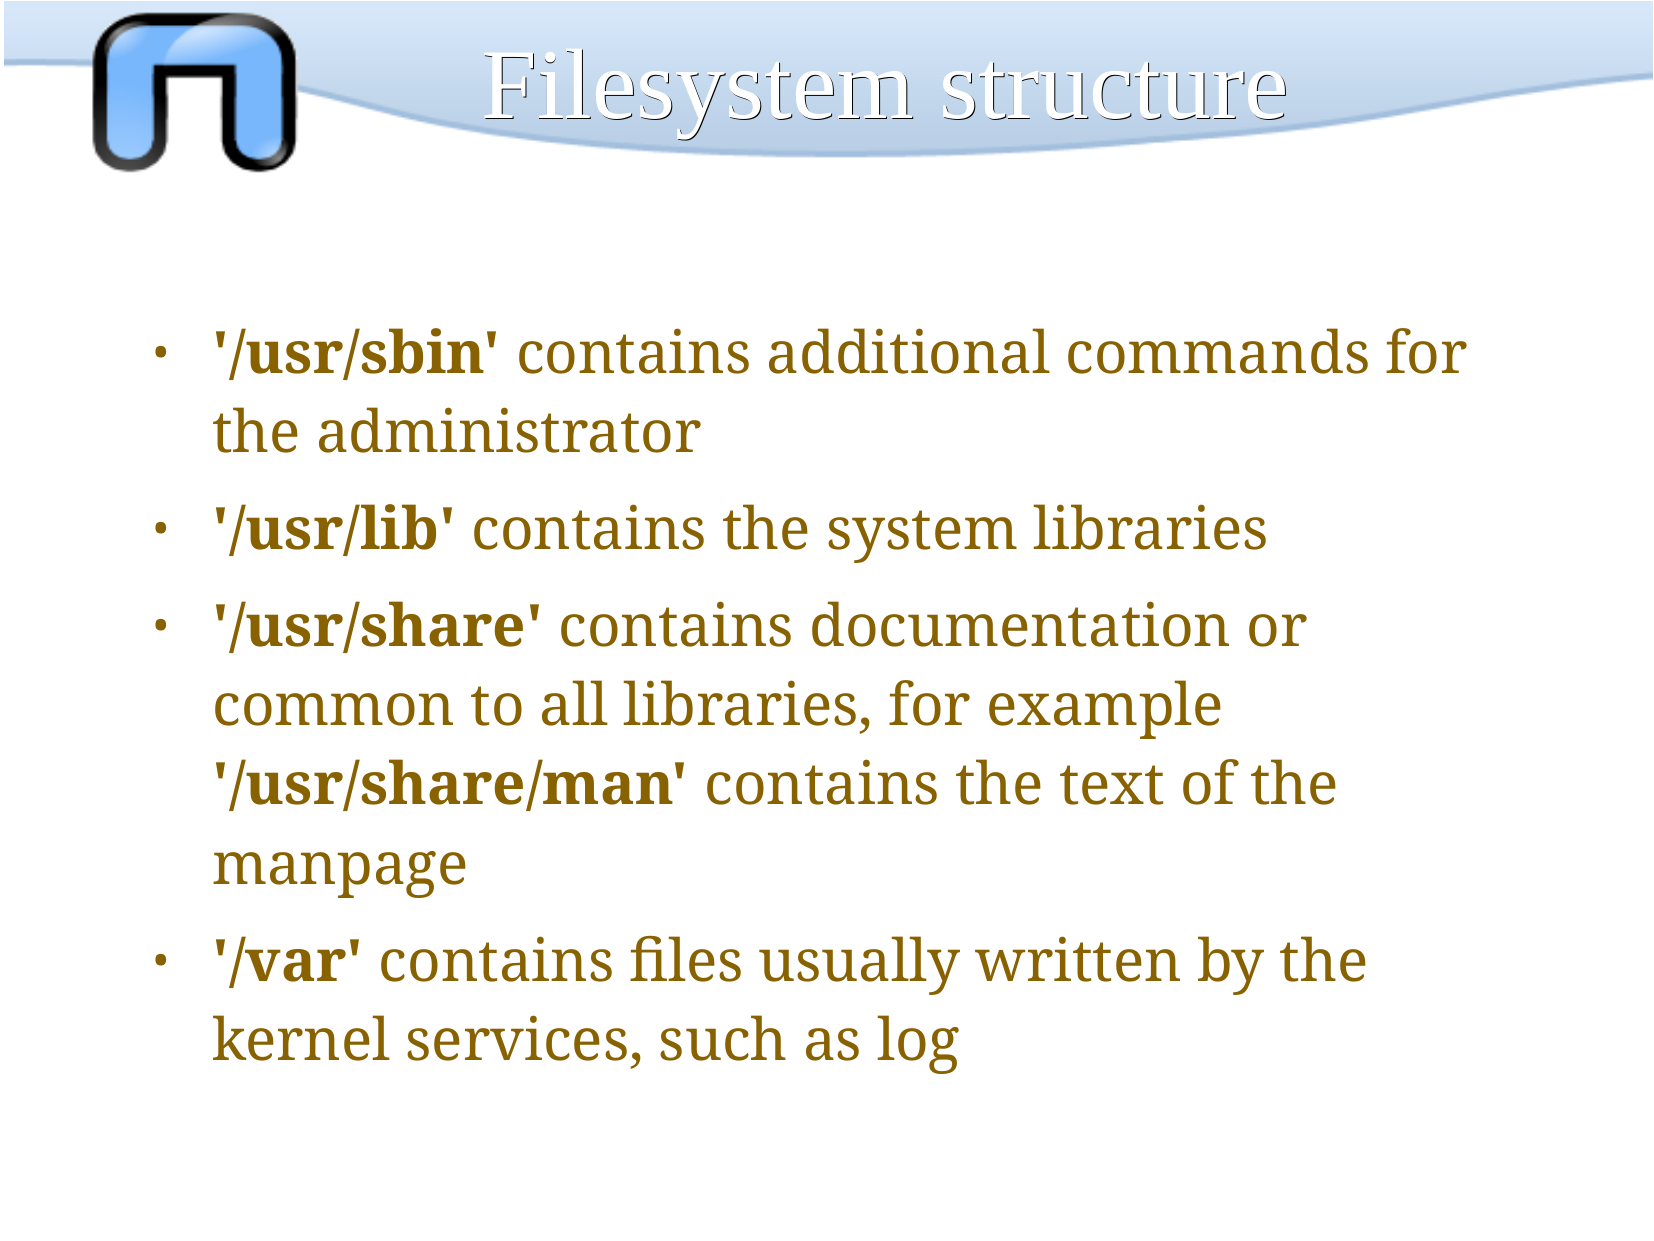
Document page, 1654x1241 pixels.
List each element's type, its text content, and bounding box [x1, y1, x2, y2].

picture [0, 0, 1654, 1241]
list '/usr/sbin' contains additional commands for the administrator '/usr/lib' contains the system libraries '/usr/share' contains documentation or common to all libraries, for example '/usr/share/man' contains the text of the manpage '/var' contains files usually written by the kernel services, such as log [118, 311, 1531, 1093]
text_box Filesystem structure [472, 29, 1300, 266]
